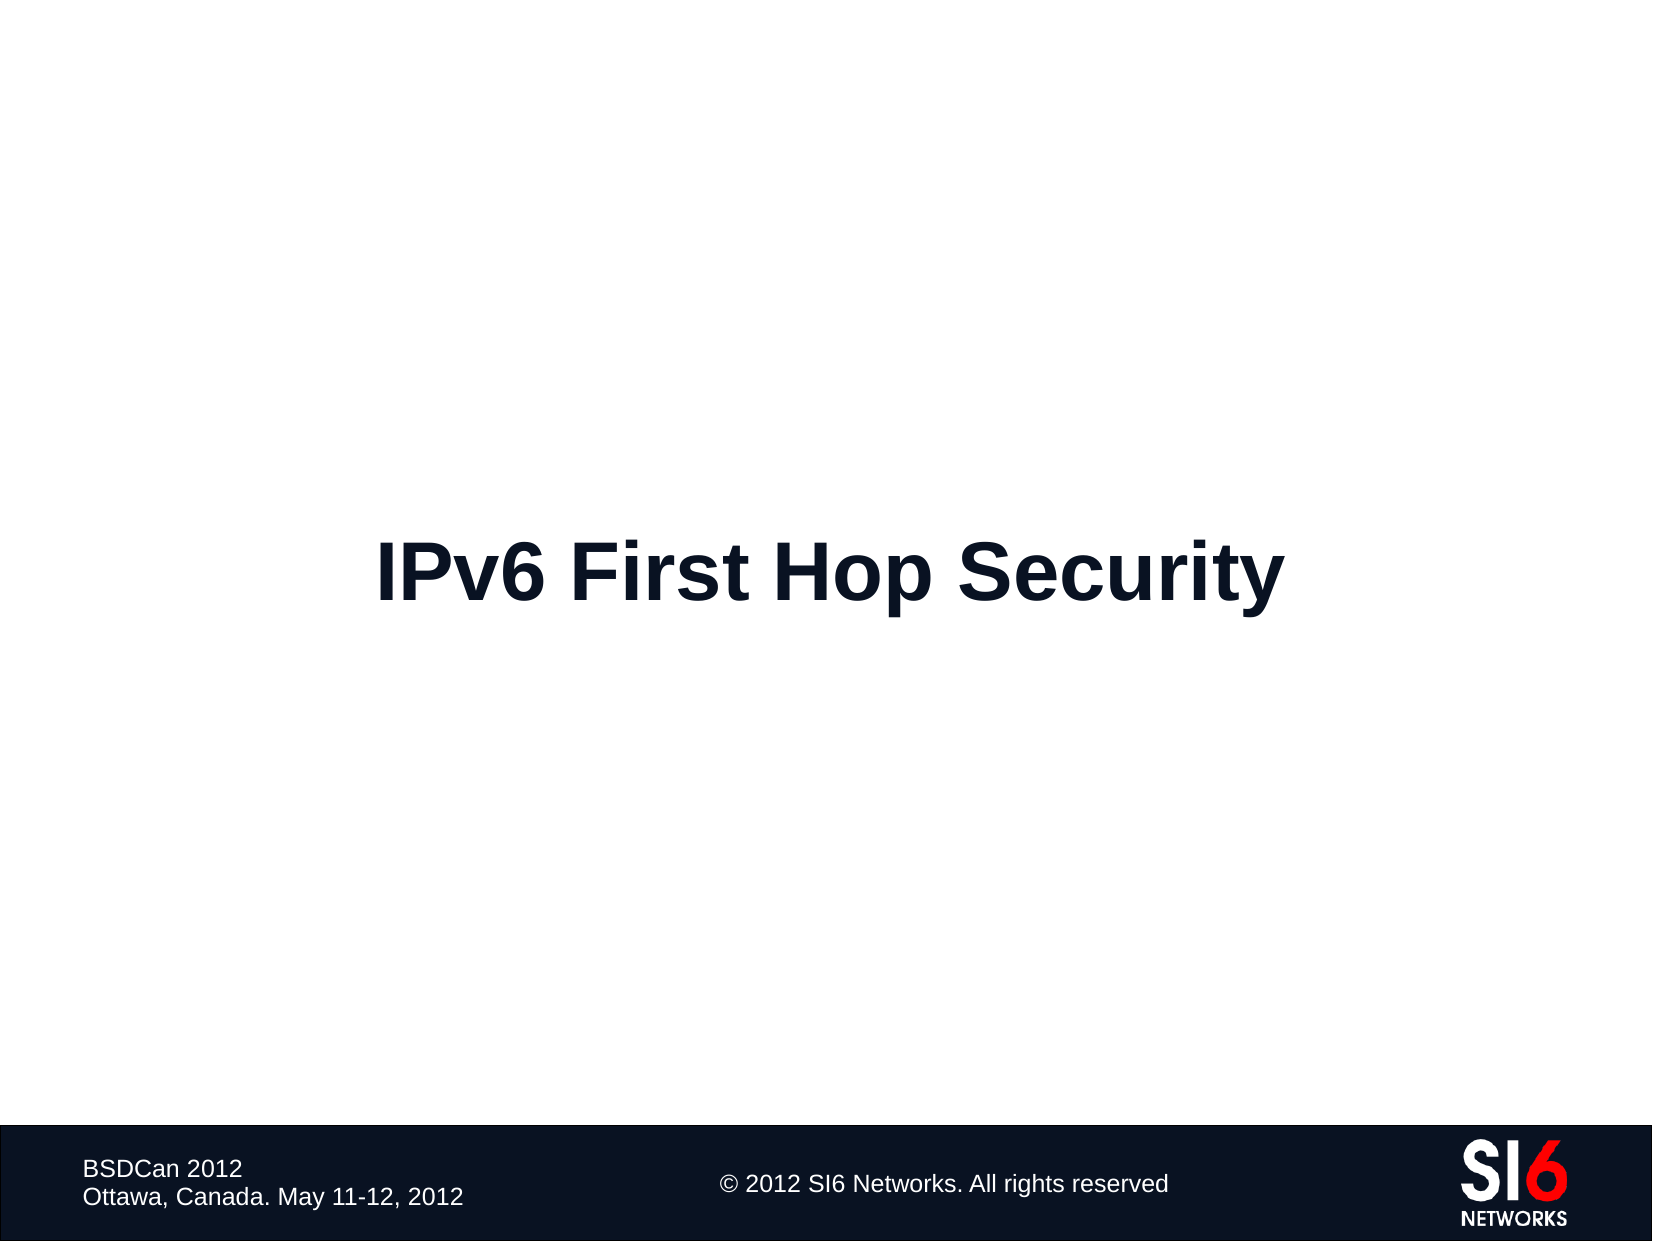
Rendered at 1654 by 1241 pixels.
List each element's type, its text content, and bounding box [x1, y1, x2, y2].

title IPv6 First Hop Security [86, 467, 1576, 676]
picture [1461, 1139, 1567, 1226]
